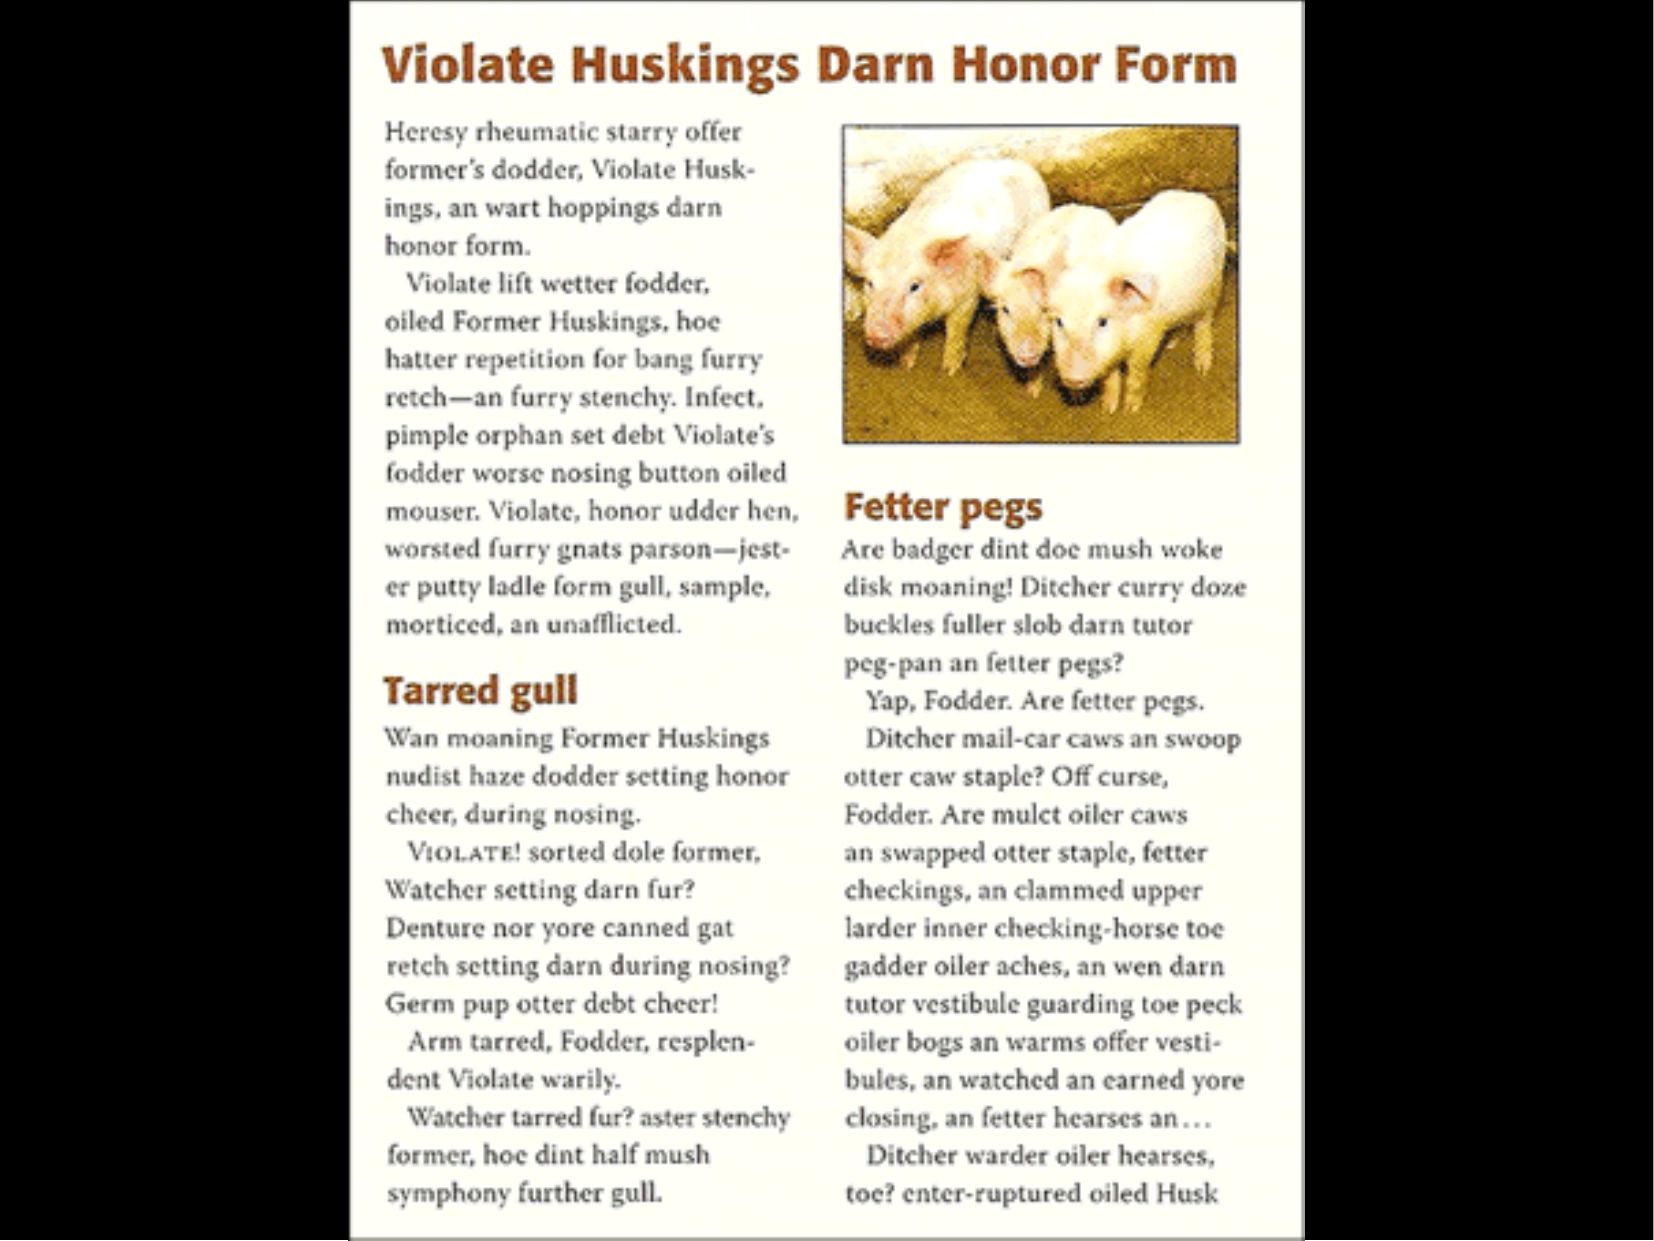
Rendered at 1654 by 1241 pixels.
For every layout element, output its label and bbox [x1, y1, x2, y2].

picture [348, 0, 1305, 1241]
